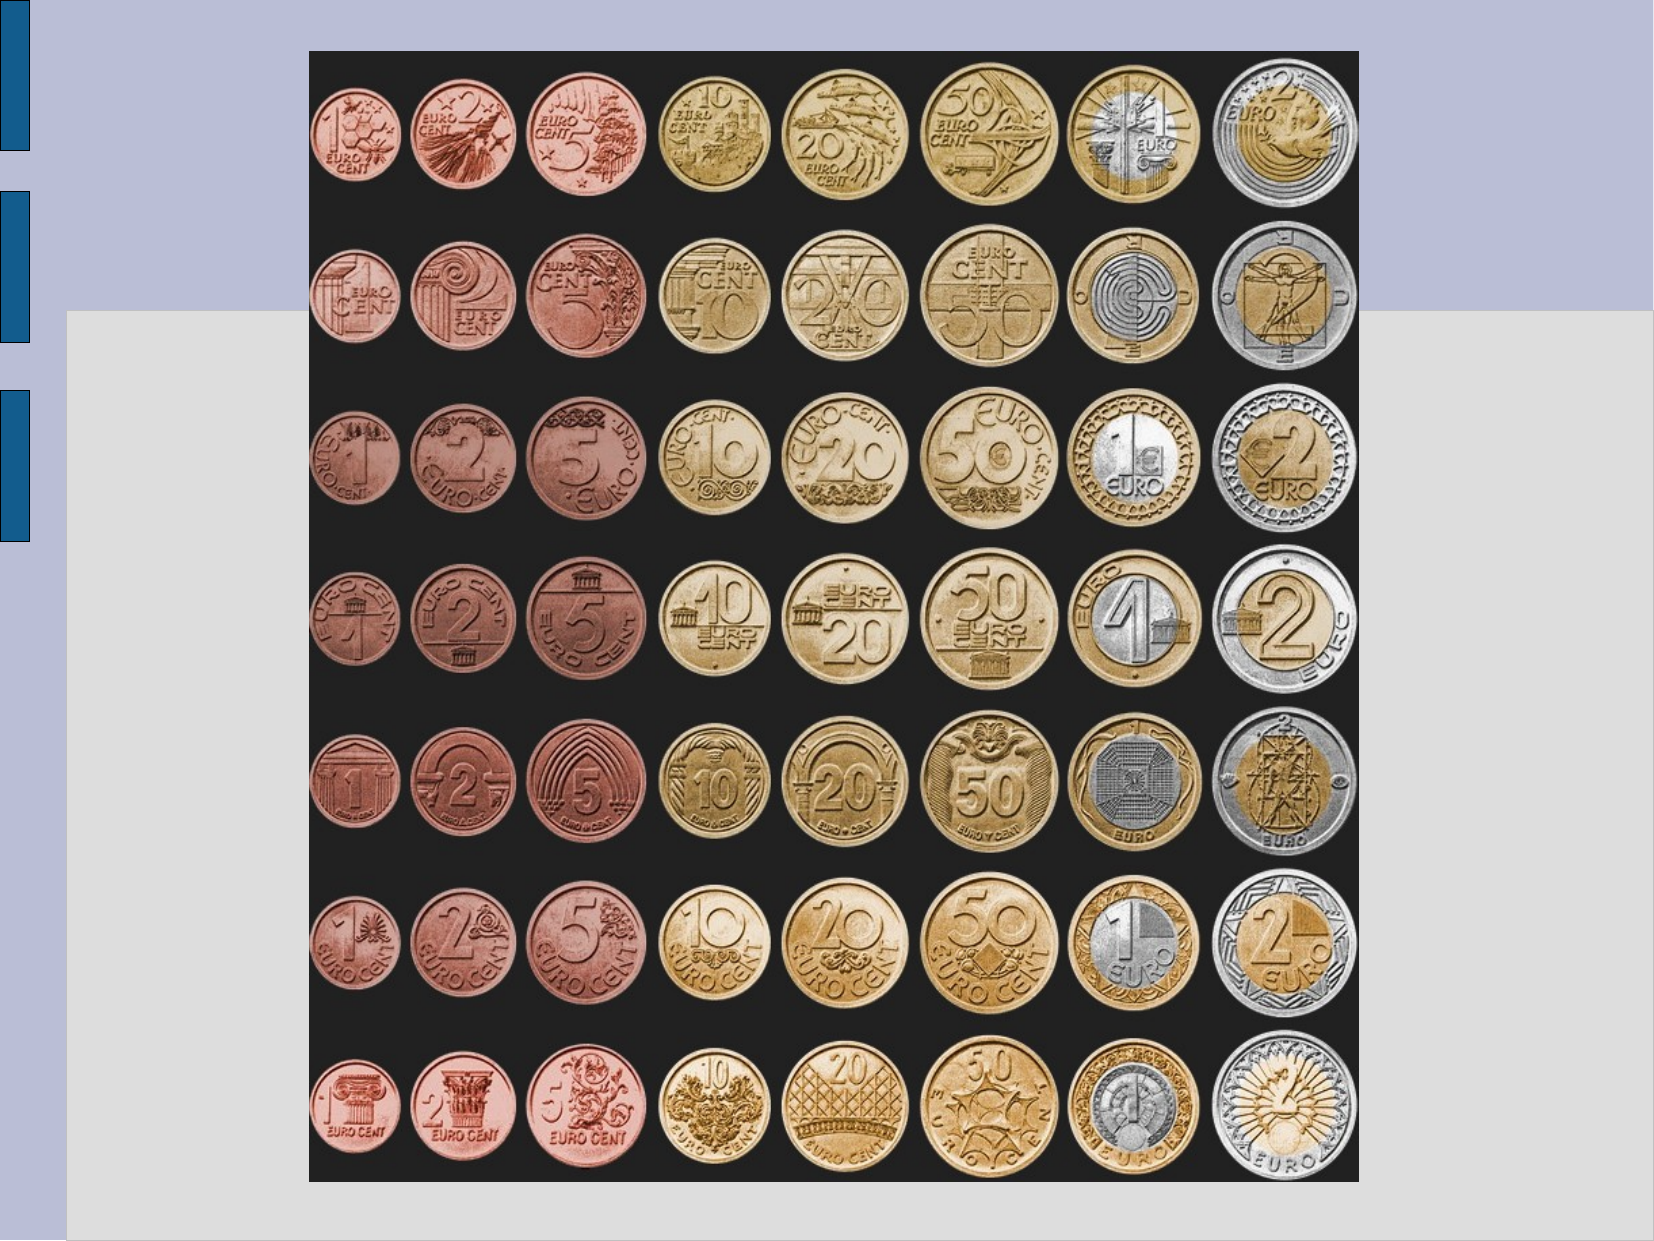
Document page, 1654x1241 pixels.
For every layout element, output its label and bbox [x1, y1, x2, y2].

picture [309, 51, 1359, 1182]
